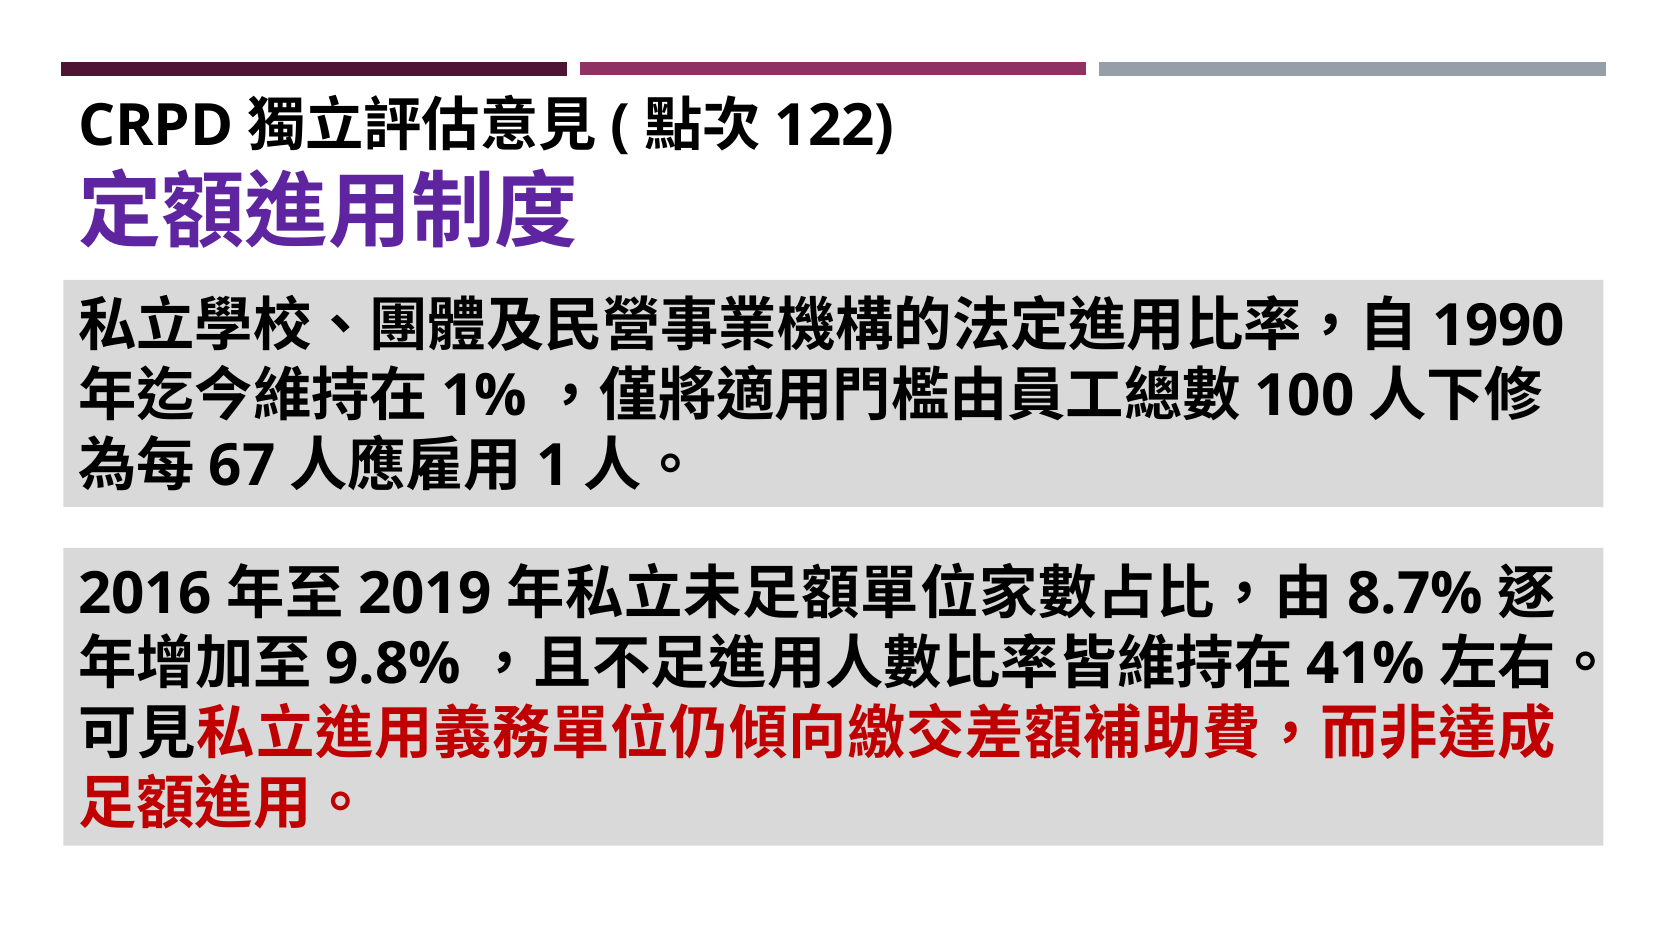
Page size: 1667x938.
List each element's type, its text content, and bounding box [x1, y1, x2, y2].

text_box 私立學校、團體及民營事業機構的法定進用比率，自1990年迄今維持在1%，僅將適用門檻由員工總數100人下修為每67人應雇用1人。 [63, 279, 1604, 508]
text_box 2016年至2019年私立未足額單位家數占比，由8.7%逐年增加至9.8%，且不足進用人數比率皆維持在41%左右。 可見私立進用義務單位仍傾向繳交差額補助費，而非達成足額進用。 [63, 547, 1604, 846]
text_box CRPD獨立評估意見(點次122) 定額進用制度 [63, 78, 1604, 266]
